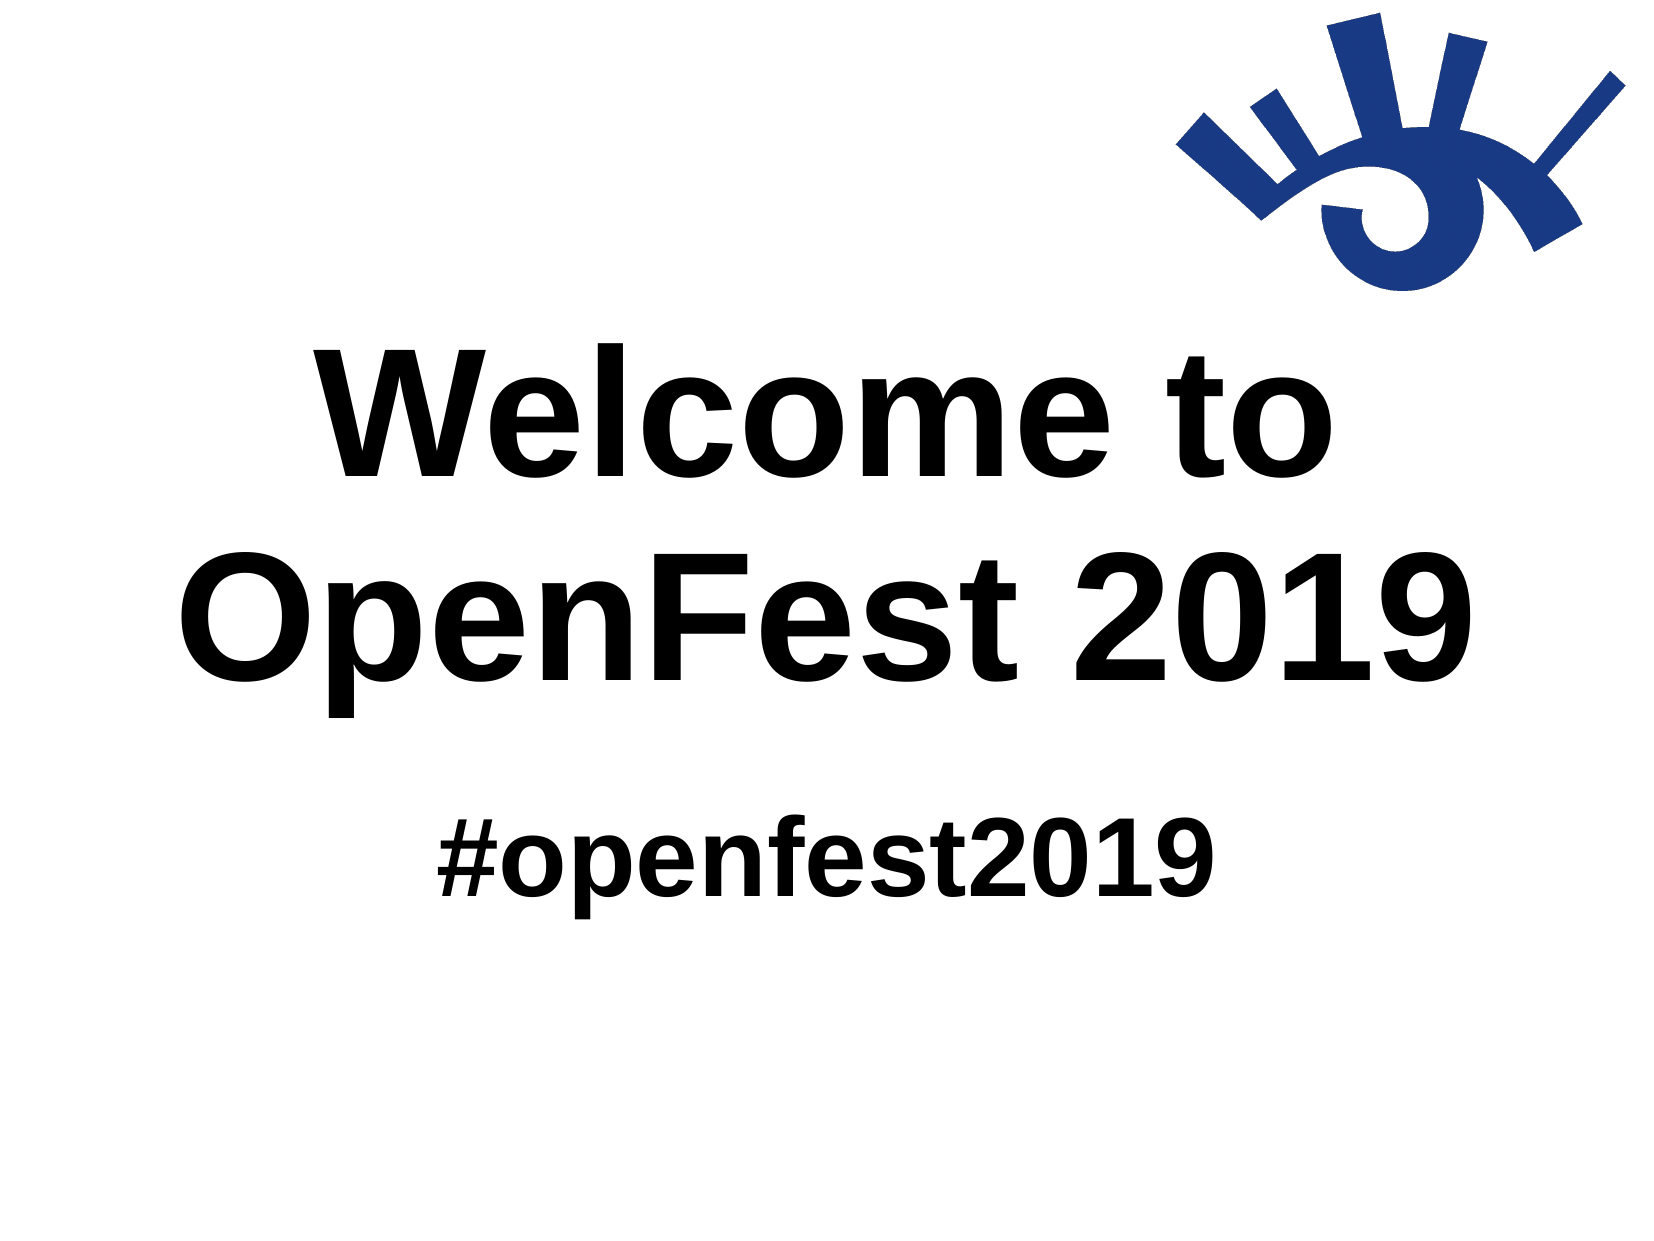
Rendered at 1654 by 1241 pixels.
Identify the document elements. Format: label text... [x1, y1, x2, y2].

subtitle Welcome to OpenFest 2019 #openfest2019 [82, 60, 1571, 1171]
picture [1175, 12, 1626, 316]
